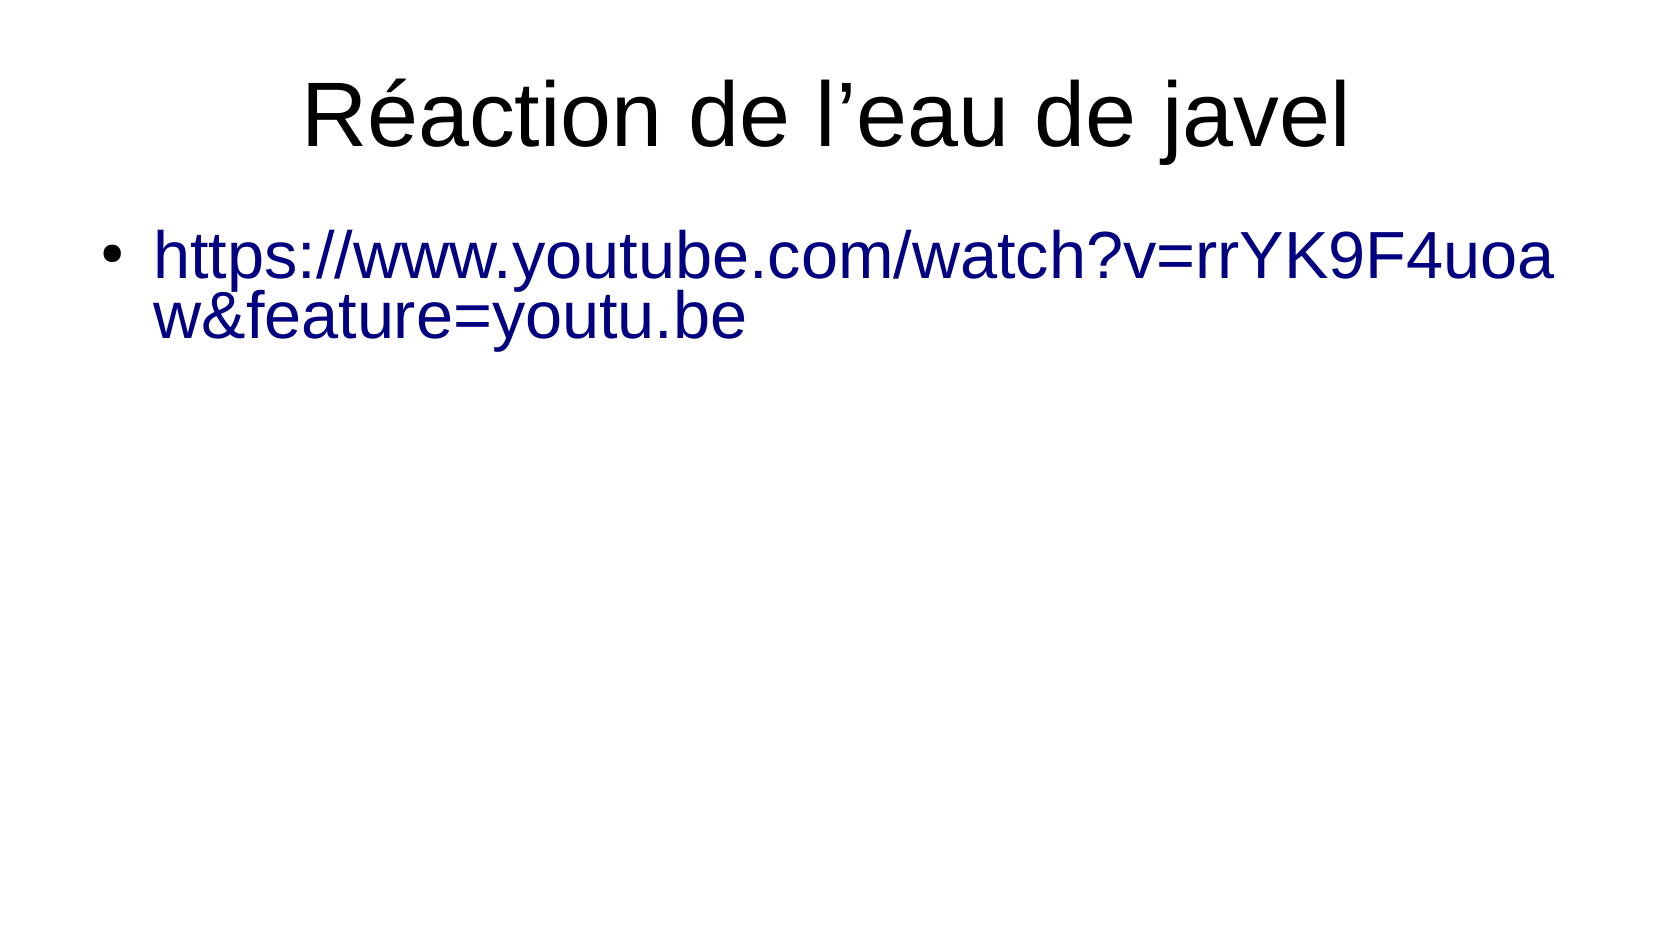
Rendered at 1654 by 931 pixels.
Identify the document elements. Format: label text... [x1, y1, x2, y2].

title Réaction de l’eau de javel [82, 37, 1571, 193]
list https://www.youtube.com/watch?v=rrYK9F4uoaw&feature=youtu.be [82, 217, 1571, 758]
